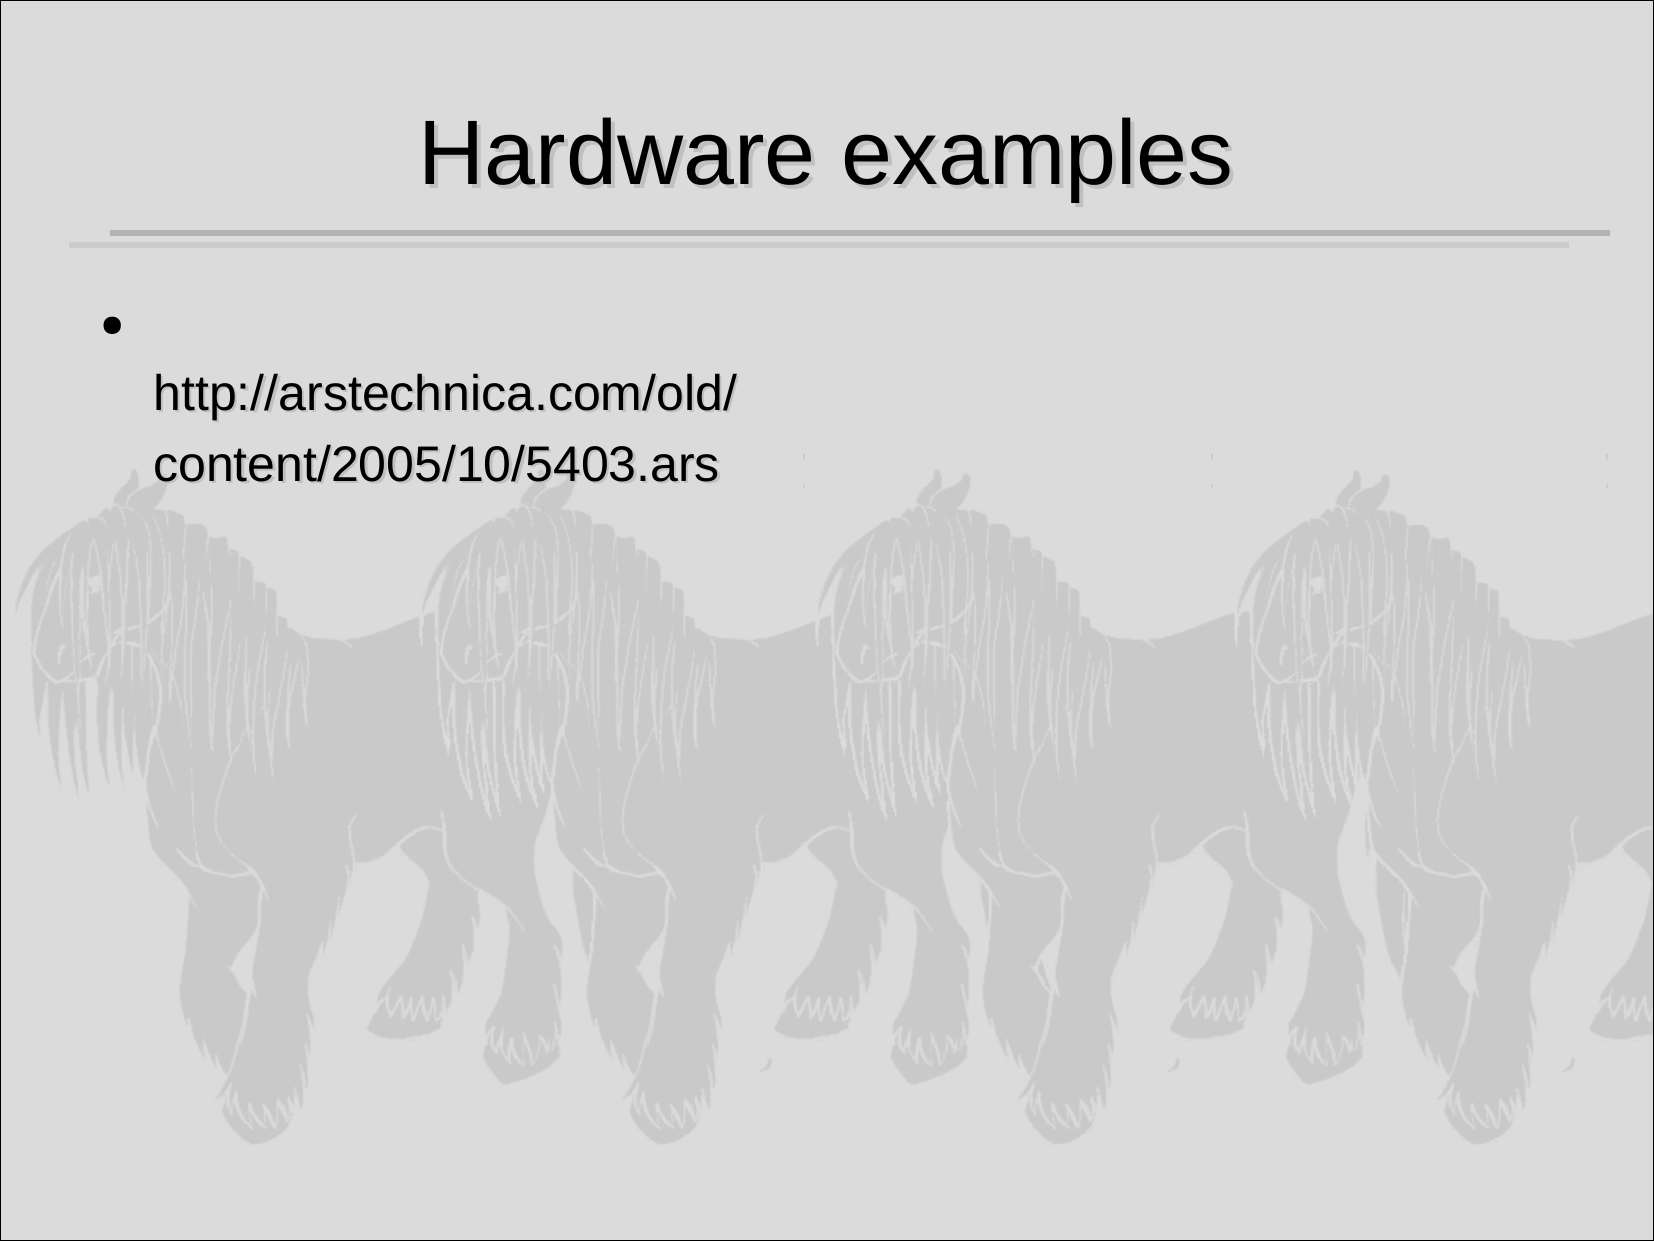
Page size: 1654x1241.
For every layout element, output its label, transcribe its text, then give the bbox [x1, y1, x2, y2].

title Hardware examples [82, 56, 1571, 250]
list http://arstechnica.com/old/content/2005/10/5403.ars [82, 290, 809, 1094]
